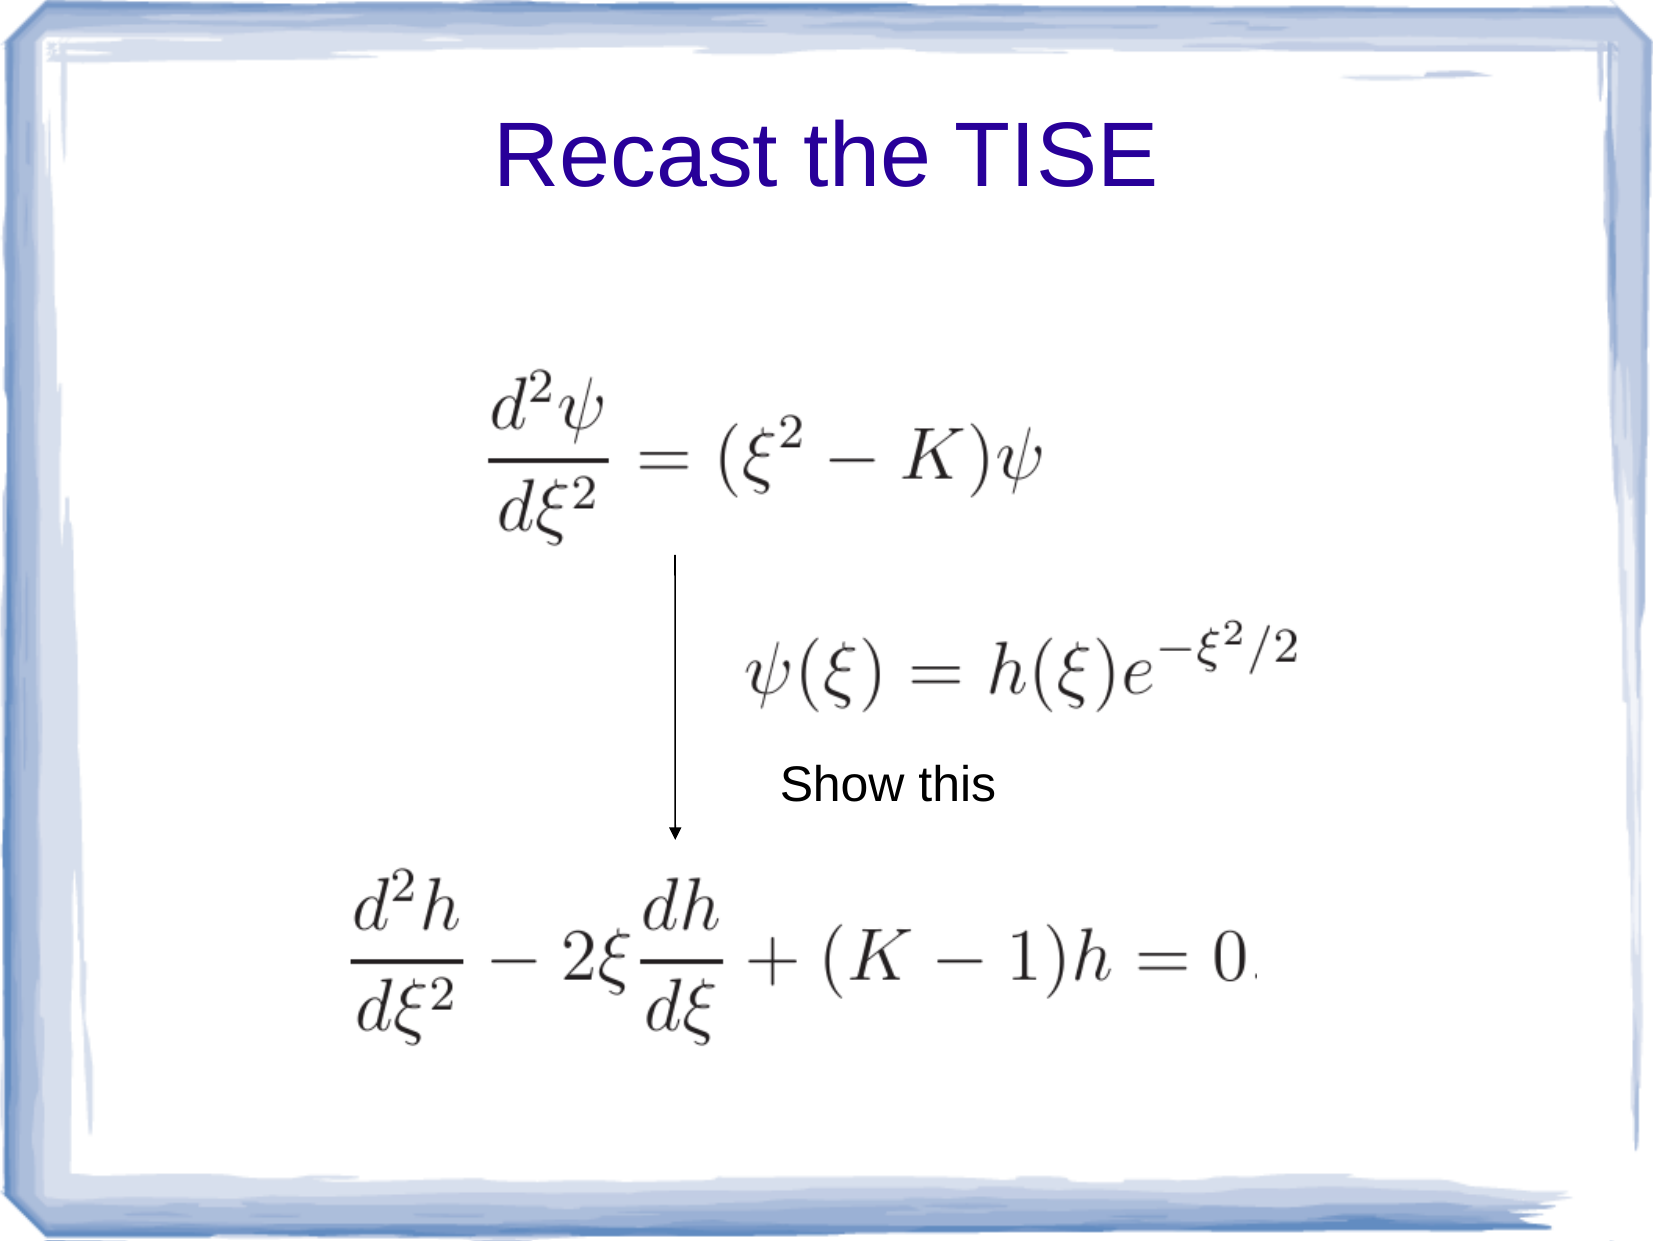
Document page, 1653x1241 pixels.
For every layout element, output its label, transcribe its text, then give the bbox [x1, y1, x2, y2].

title Recast the TISE [82, 49, 1571, 257]
picture [0, 0, 1653, 1241]
text_box Show this [765, 749, 1396, 821]
